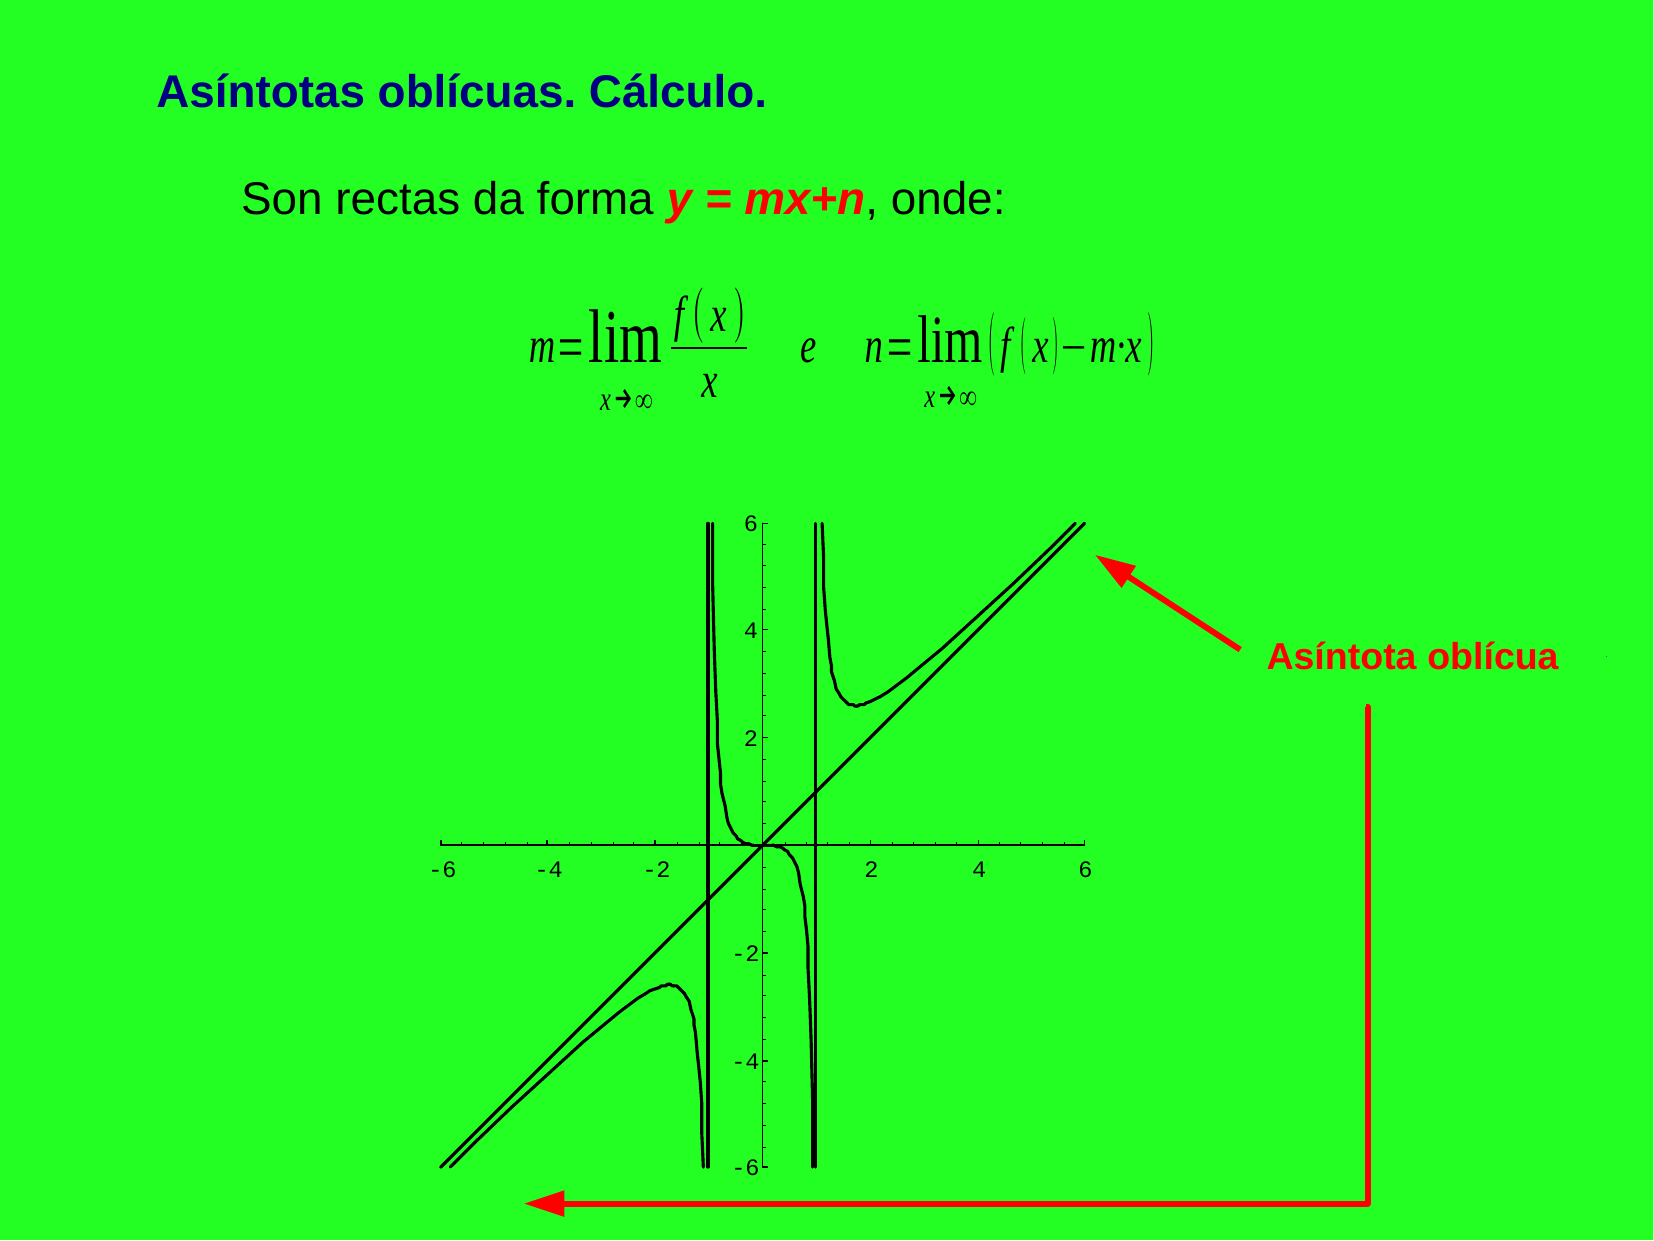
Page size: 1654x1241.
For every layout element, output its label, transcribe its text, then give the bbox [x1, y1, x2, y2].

picture [425, 510, 1096, 1182]
text_box Asíntotas oblícuas. Cálculo. [141, 59, 783, 126]
text_box Asíntota oblícua [1251, 628, 1607, 686]
chart [519, 283, 1167, 418]
text_box Son rectas da forma y = mx+n, onde: [188, 165, 1096, 232]
